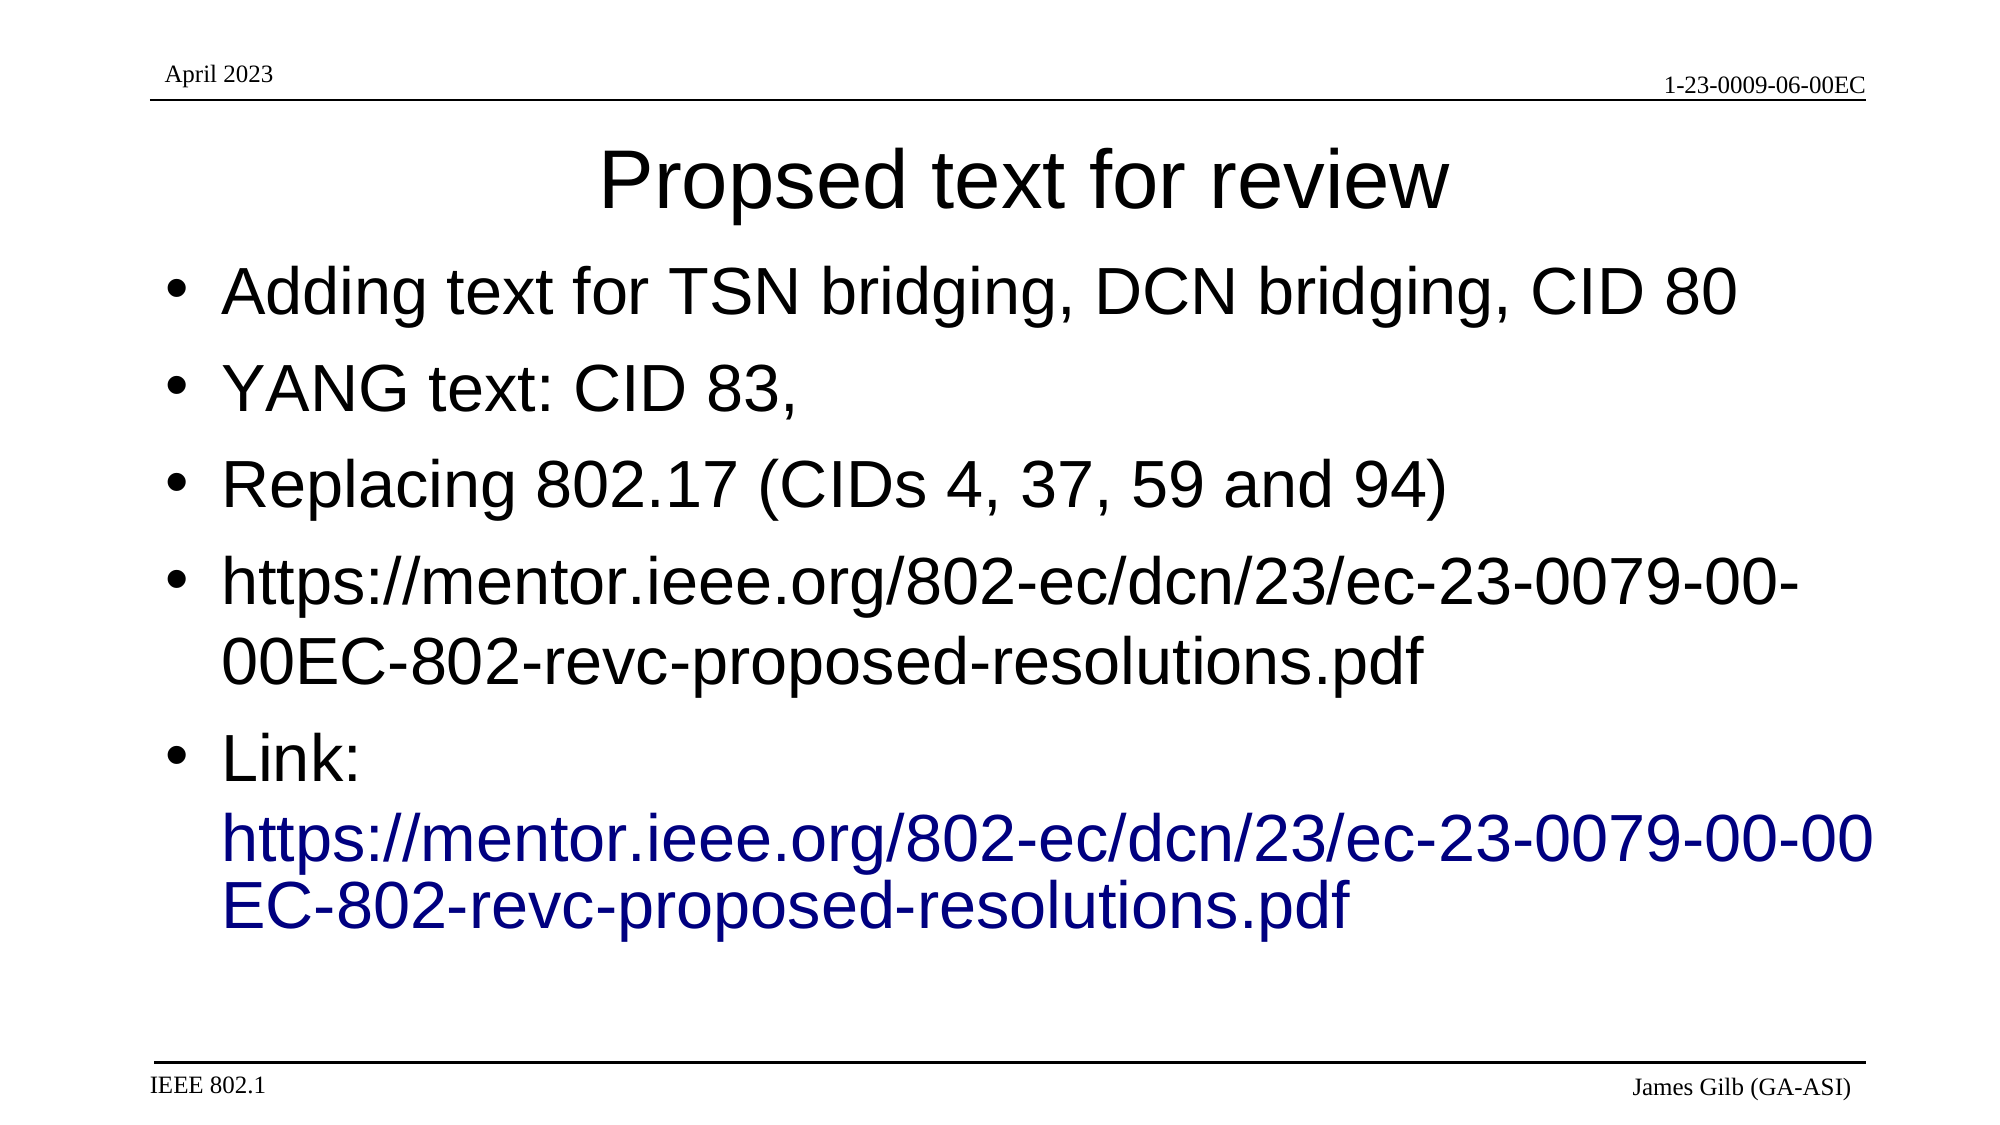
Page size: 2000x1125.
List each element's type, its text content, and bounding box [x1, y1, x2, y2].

title Propsed text for review [149, 112, 1900, 238]
list Adding text for TSN bridging, DCN bridging, CID 80 YANG text: CID 83, Replacing 802.17 (CIDs 4, 37, 59 and 94) https://mentor.ieee.org/802-ec/dcn/23/ec-23-0079-00-00EC-802-revc-proposed-resolutions.pdf Link: https://mentor.ieee.org/802-ec/dcn/23/ec-23-0079-00-00EC-802-revc-proposed-resolutions.pdf [150, 239, 1900, 1051]
